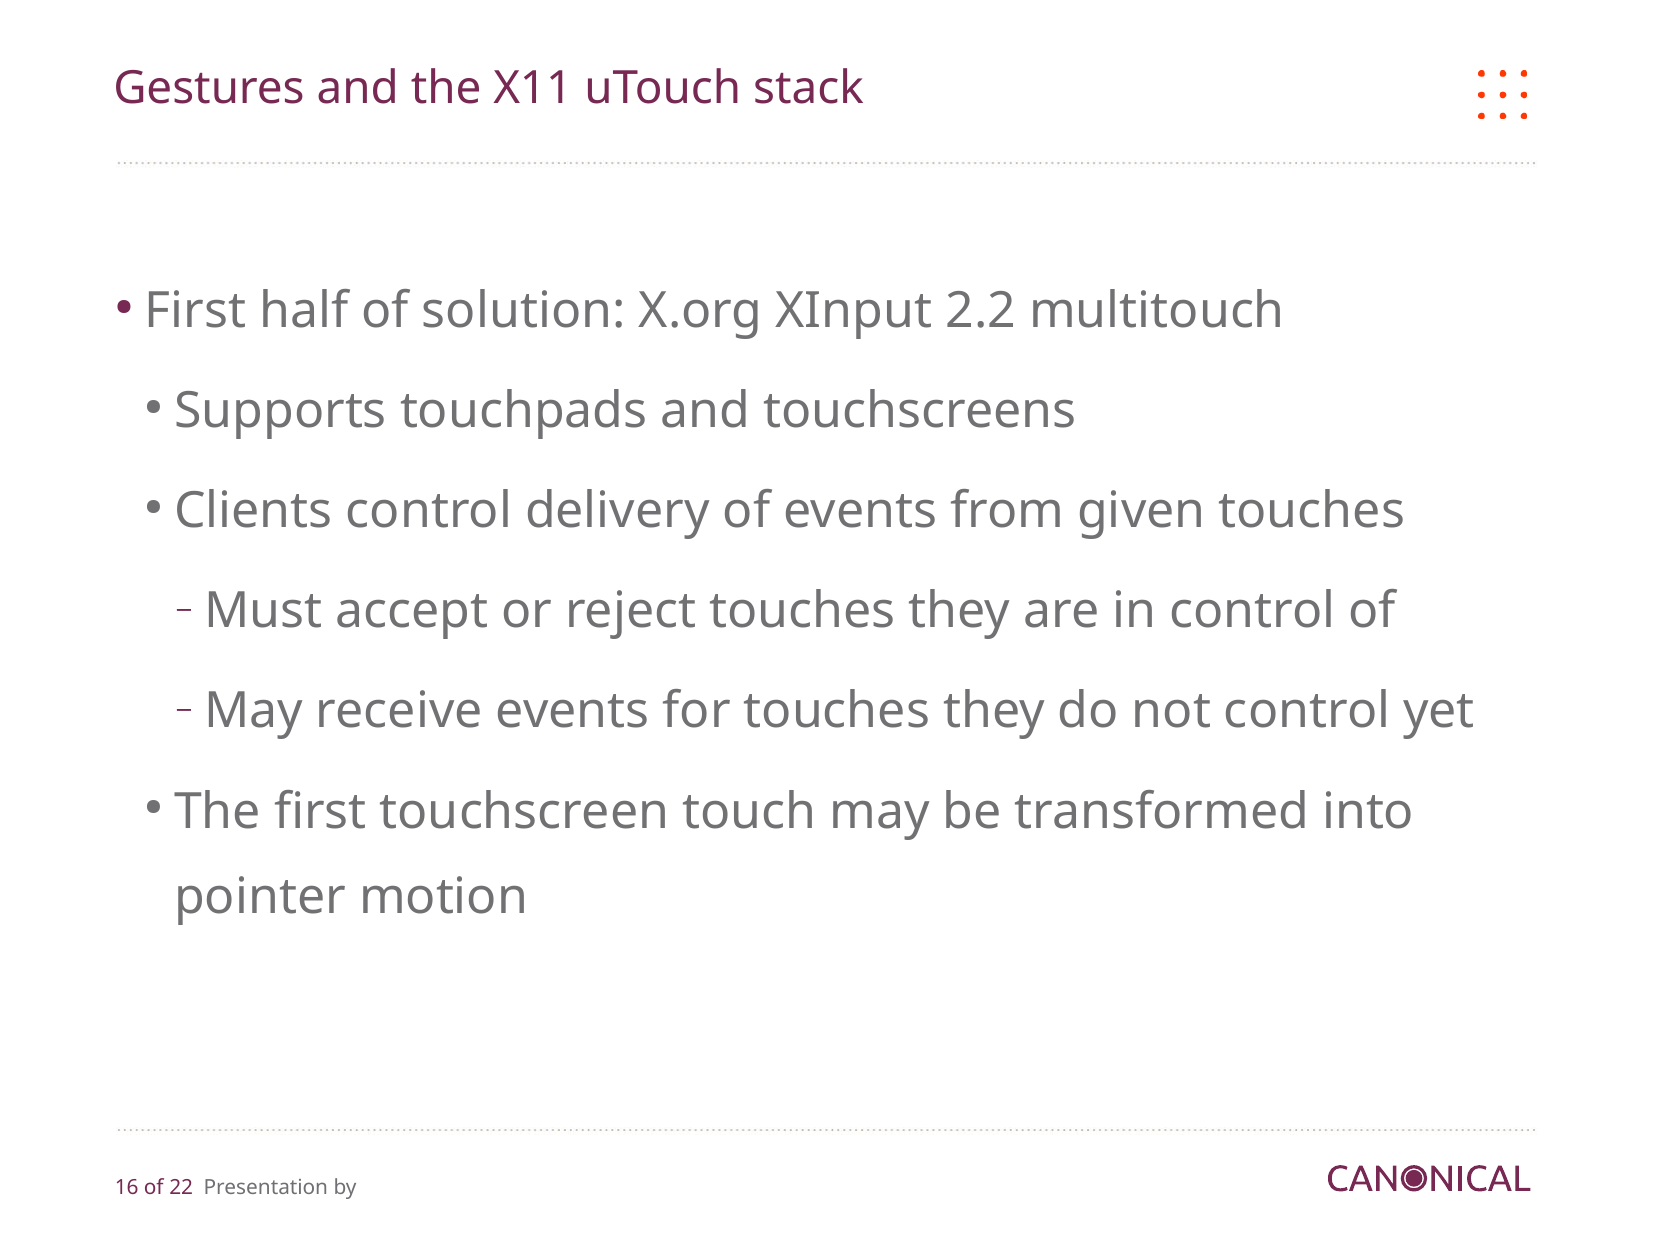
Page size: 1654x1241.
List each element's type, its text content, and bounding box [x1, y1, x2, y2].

picture [116, 160, 1539, 168]
list First half of solution: X.org XInput 2.2 multitouch Supports touchpads and touchscreens Clients control delivery of events from given touches Must accept or reject touches they are in control of May receive events for touches they do not control yet The first touchscreen touch may be transformed into pointer motion [115, 257, 1540, 1076]
title Gestures and the X11 uTouch stack [113, 64, 1382, 107]
picture [116, 1128, 1539, 1135]
picture [1478, 70, 1527, 119]
